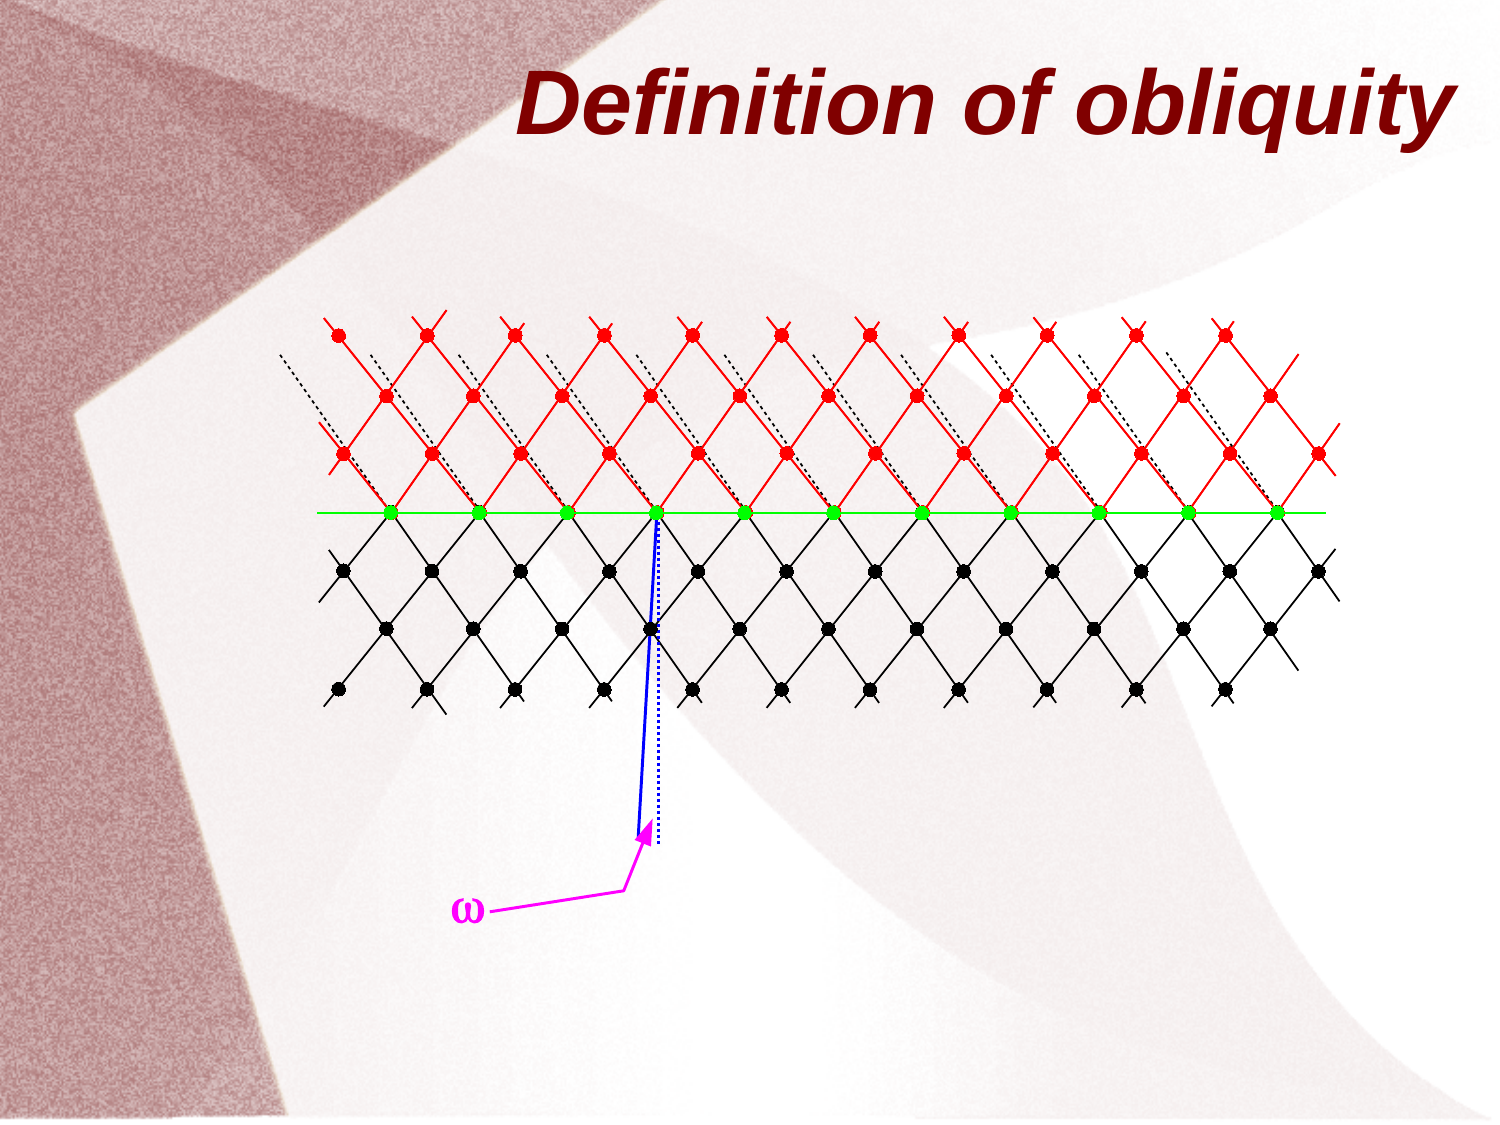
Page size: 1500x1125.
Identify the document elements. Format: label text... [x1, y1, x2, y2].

text_box [346, 449, 351, 458]
text_box [878, 449, 883, 458]
text_box [1176, 621, 1191, 636]
text_box [1267, 397, 1275, 403]
text_box [1045, 564, 1060, 579]
text_box [779, 449, 785, 458]
text_box [685, 331, 690, 340]
text_box [1138, 330, 1144, 340]
text_box [612, 449, 617, 458]
text_box [1004, 514, 1019, 520]
text_box [1263, 621, 1278, 636]
text_box [774, 331, 779, 340]
text_box [597, 682, 612, 697]
text_box [1040, 331, 1045, 340]
text_box [999, 622, 1013, 636]
text_box [863, 682, 877, 697]
text_box [1092, 514, 1107, 520]
text_box [331, 682, 346, 697]
text_box [1311, 564, 1326, 579]
text_box [602, 449, 607, 458]
text_box [1227, 330, 1233, 340]
text_box [1144, 449, 1149, 457]
text_box [597, 331, 602, 340]
text_box [1321, 449, 1326, 458]
text_box [336, 563, 351, 578]
text_box [1134, 449, 1139, 458]
text_box [701, 449, 706, 457]
text_box [1055, 449, 1060, 457]
text_box [951, 682, 966, 697]
text_box [1232, 448, 1237, 457]
text_box [826, 514, 841, 520]
text_box [821, 390, 826, 400]
text_box [685, 682, 700, 697]
text_box [779, 564, 794, 579]
text_box [425, 564, 439, 578]
text_box [420, 331, 426, 341]
text_box [559, 397, 566, 403]
text_box [606, 330, 612, 340]
text_box [1003, 505, 1019, 512]
text_box [517, 331, 523, 340]
text_box [868, 449, 874, 458]
text_box [1134, 564, 1149, 579]
text_box [513, 564, 528, 579]
text_box [649, 505, 665, 512]
text_box [691, 449, 696, 458]
text_box [691, 564, 705, 579]
text_box [1270, 505, 1285, 512]
text_box [961, 330, 966, 340]
text_box [1270, 514, 1285, 520]
text_box [789, 449, 794, 458]
text_box [420, 682, 434, 697]
text_box [1263, 391, 1269, 400]
text_box [388, 391, 394, 401]
text_box [1311, 449, 1316, 458]
text_box [555, 391, 560, 400]
text_box [694, 331, 700, 340]
title Definition of obliquity [364, 44, 1458, 161]
text_box [1181, 514, 1196, 520]
text_box [435, 450, 440, 458]
text_box [379, 621, 394, 636]
text_box [643, 622, 658, 636]
text_box [471, 397, 478, 403]
text_box [331, 332, 341, 343]
text_box [1180, 397, 1187, 403]
text_box [1002, 397, 1010, 403]
text_box [383, 505, 398, 512]
text_box [472, 505, 487, 512]
text_box [915, 505, 930, 512]
text_box [1087, 622, 1101, 636]
text_box [425, 449, 431, 458]
text_box [831, 390, 836, 399]
text_box [1176, 391, 1181, 399]
text_box [732, 622, 747, 636]
text_box [956, 564, 971, 579]
text_box [564, 391, 570, 400]
text_box [1222, 564, 1237, 579]
text_box [825, 397, 832, 403]
text_box [1087, 390, 1093, 400]
text_box [1223, 449, 1228, 457]
text_box [872, 330, 878, 340]
text_box [1091, 397, 1099, 403]
text_box [560, 514, 576, 520]
text_box [472, 514, 487, 520]
text_box w [436, 880, 500, 957]
text_box [1185, 390, 1191, 399]
text_box [602, 564, 617, 579]
text_box [466, 390, 472, 401]
text_box [1092, 505, 1108, 512]
text_box [508, 682, 522, 697]
text_box [826, 505, 842, 512]
text_box [774, 682, 789, 697]
text_box [742, 390, 747, 399]
text_box [384, 514, 398, 520]
text_box [951, 331, 957, 340]
text_box [335, 328, 346, 340]
text_box [1273, 390, 1278, 398]
text_box [648, 397, 655, 403]
text_box [379, 392, 384, 400]
text_box [915, 514, 930, 520]
text_box [1129, 682, 1144, 697]
text_box [1045, 449, 1051, 459]
text_box [1129, 331, 1134, 340]
text_box [910, 391, 915, 400]
text_box [336, 449, 342, 459]
picture [0, 0, 1500, 1125]
text_box [919, 391, 925, 400]
text_box [1181, 505, 1196, 512]
text_box [1218, 682, 1233, 697]
text_box [1008, 390, 1014, 400]
text_box [1097, 391, 1102, 399]
text_box [430, 331, 435, 340]
text_box [737, 505, 753, 512]
text_box [821, 622, 836, 636]
text_box [868, 564, 883, 579]
text_box [1044, 337, 1051, 343]
text_box [910, 622, 924, 636]
text_box [466, 621, 481, 636]
text_box [649, 514, 664, 520]
text_box [513, 449, 519, 458]
text_box [956, 449, 962, 458]
text_box [966, 448, 971, 457]
text_box [643, 391, 649, 400]
text_box [508, 331, 513, 340]
text_box [737, 514, 753, 520]
text_box [863, 331, 868, 340]
text_box [560, 505, 576, 512]
text_box [1040, 682, 1054, 697]
text_box [783, 330, 789, 340]
text_box [1049, 330, 1055, 339]
text_box [555, 622, 569, 636]
